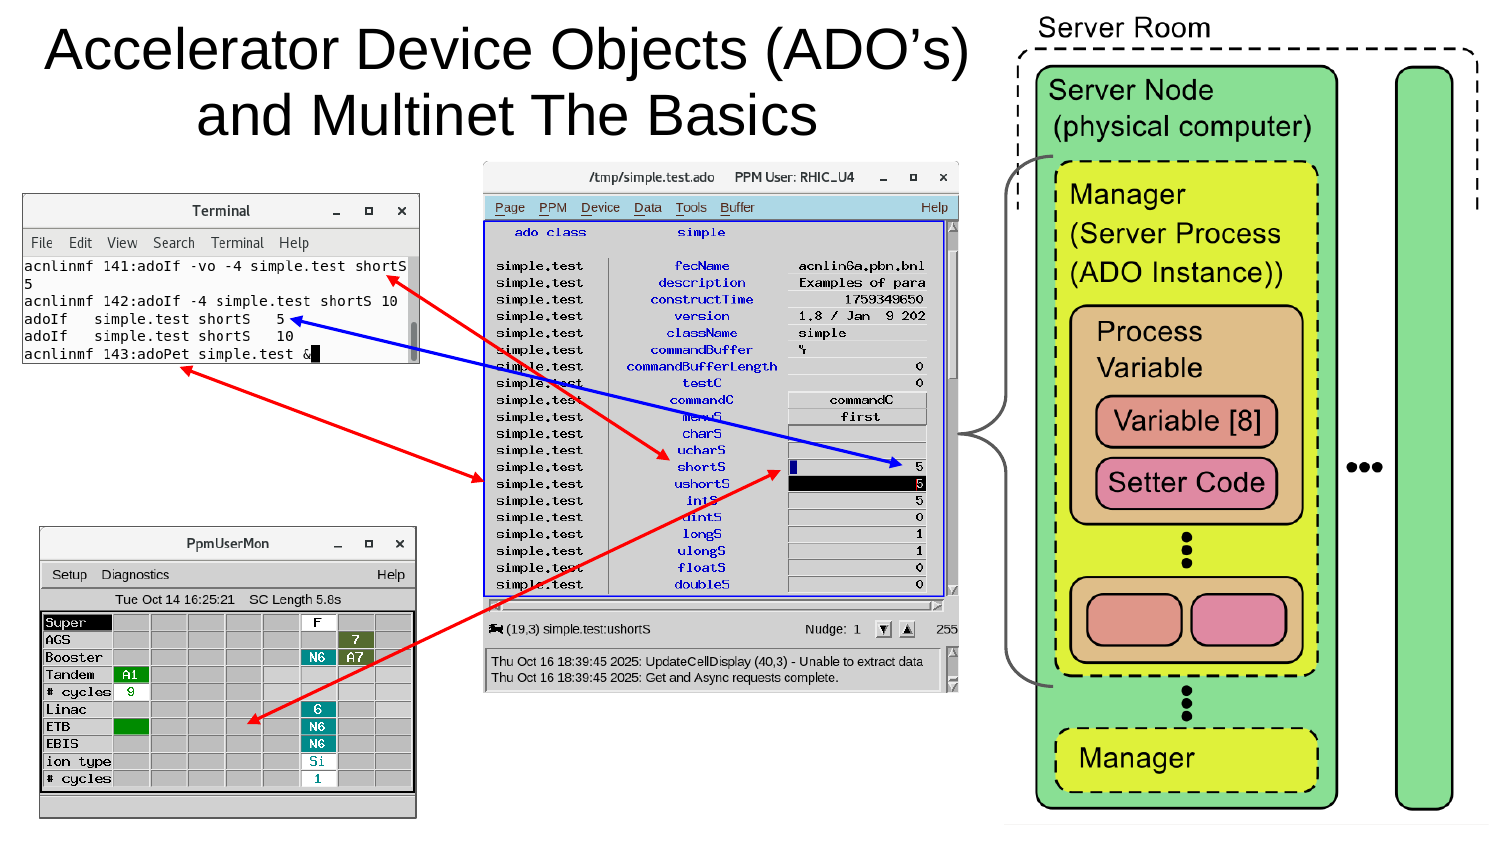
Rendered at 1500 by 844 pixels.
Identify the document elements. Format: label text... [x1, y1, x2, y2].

picture [483, 341, 534, 375]
title Accelerator Device Objects (ADO’s) and Multinet The Basics [23, 2, 993, 182]
picture [23, 194, 419, 363]
picture [998, 5, 1489, 825]
picture [40, 527, 416, 818]
picture [483, 182, 959, 693]
